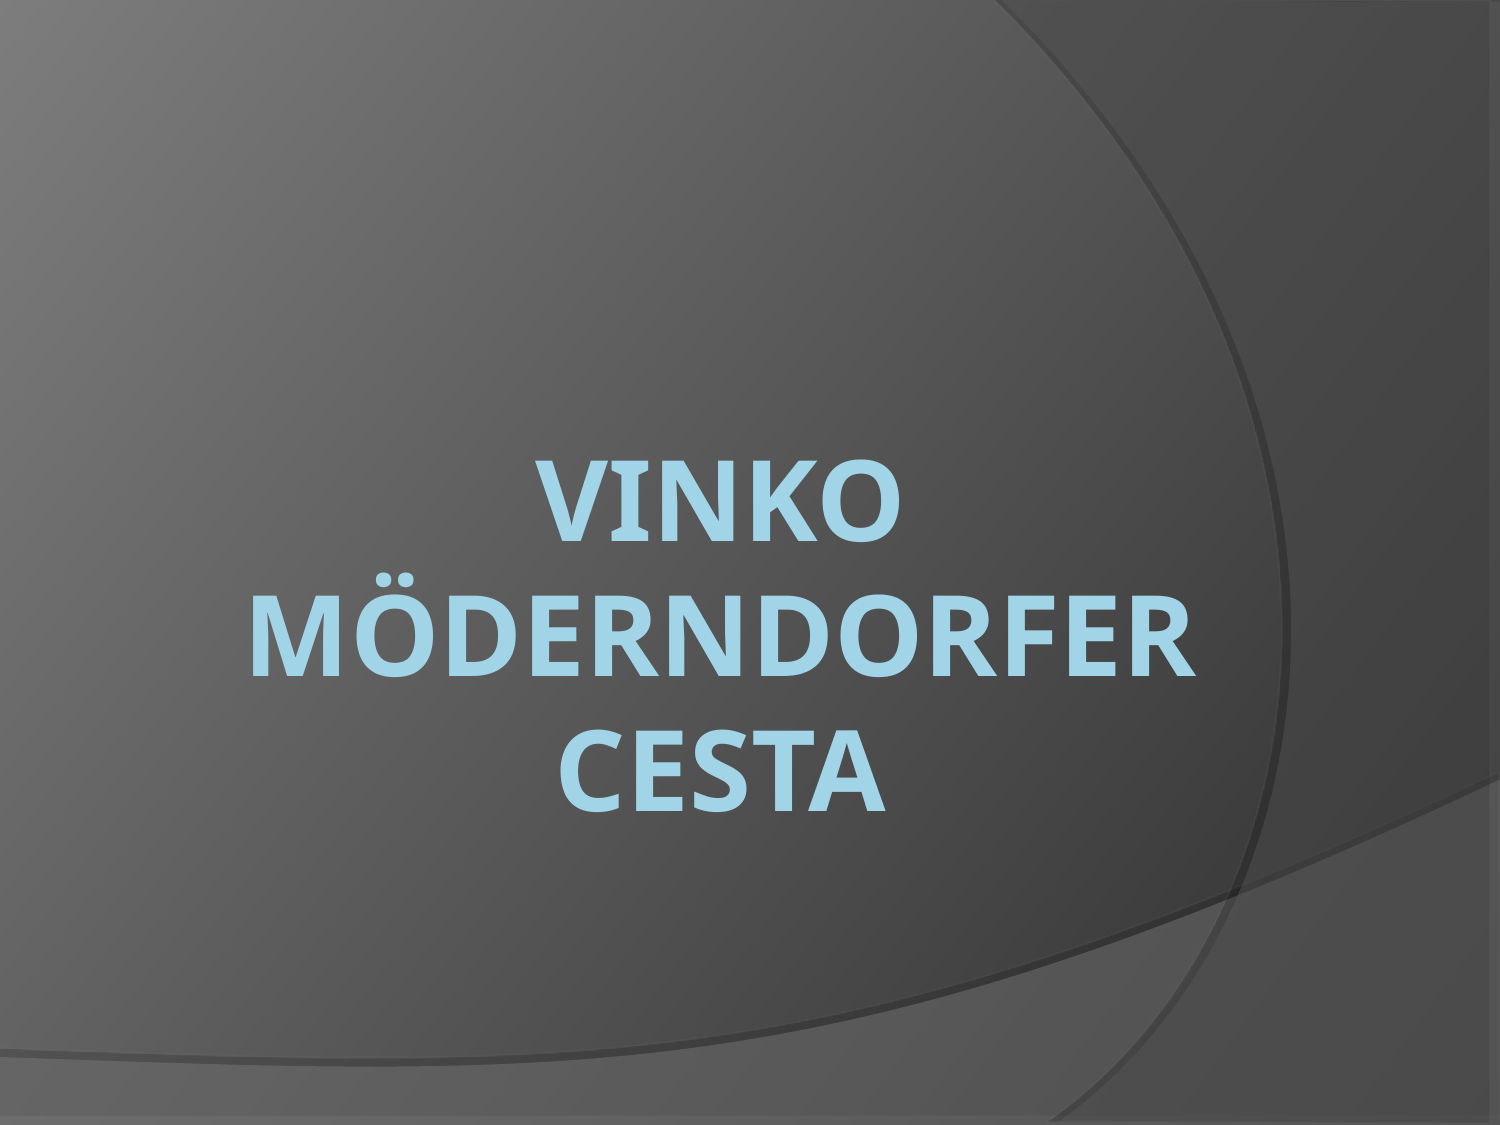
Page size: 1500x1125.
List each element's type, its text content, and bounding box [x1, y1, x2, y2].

title Vinko möderndorfer CESTA [46, 421, 1395, 903]
